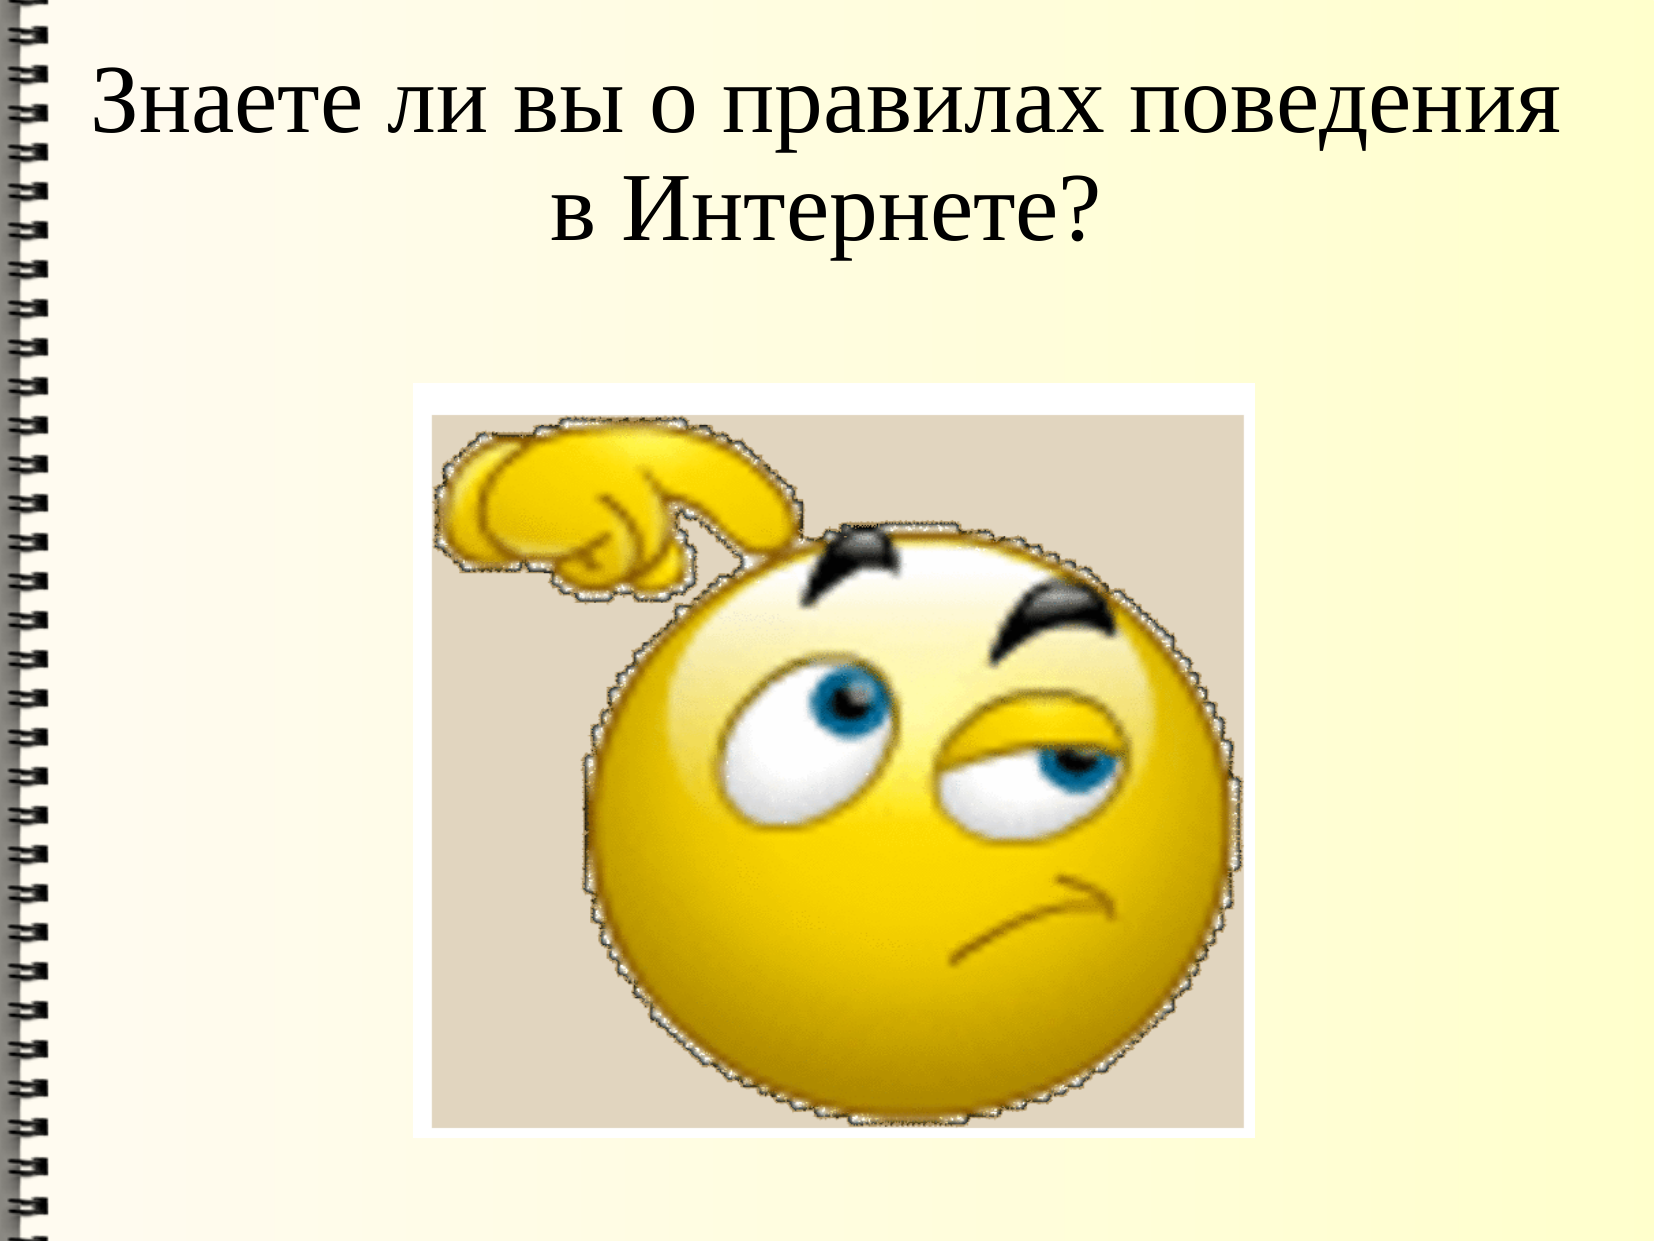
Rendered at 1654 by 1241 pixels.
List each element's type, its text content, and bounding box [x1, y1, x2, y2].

title Знаете ли вы о правилах поведения в Интернете? [82, 44, 1571, 262]
picture [413, 383, 1255, 1138]
picture [0, 0, 1654, 1241]
